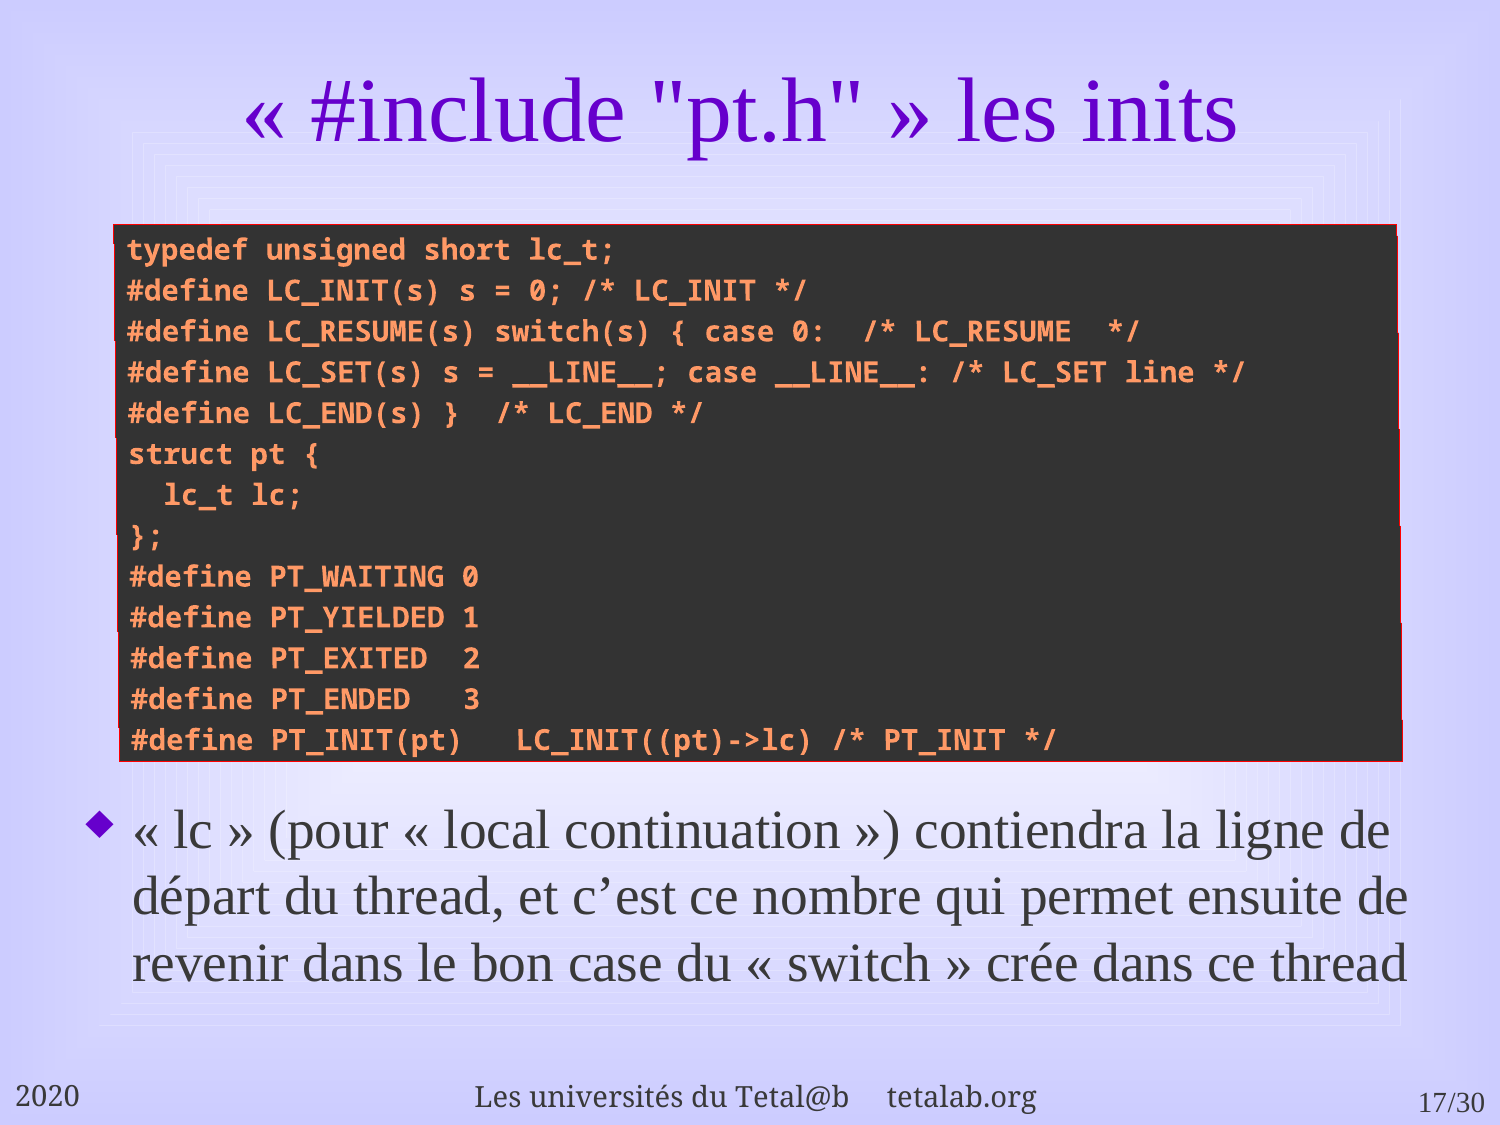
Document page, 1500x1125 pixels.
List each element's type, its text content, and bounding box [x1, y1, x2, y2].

list « lc » (pour « local continuation ») contiendra la ligne de départ du thread, et c’est ce nombre qui permet ensuite de revenir dans le bon case du « switch » crée dans ce thread [70, 785, 1453, 1046]
text_box typedef unsigned short lc_t; #define LC_INIT(s) s = 0; /* LC_INIT */ #define LC_RESUME(s) switch(s) { case 0: /* LC_RESUME */ #define LC_SET(s) s = __LINE__; case __LINE__: /* LC_SET line */ #define LC_END(s) } /* LC_END */ struct pt { lc_t lc; }; #define PT_WAITING 0 #define PT_YIELDED 1 #define PT_EXITED 2 #define PT_ENDED 3 #define PT_INIT(pt) LC_INIT((pt)->lc) /* PT_INIT */ [113, 224, 1403, 762]
title « #include "pt.h" » les inits [5, 5, 1500, 204]
